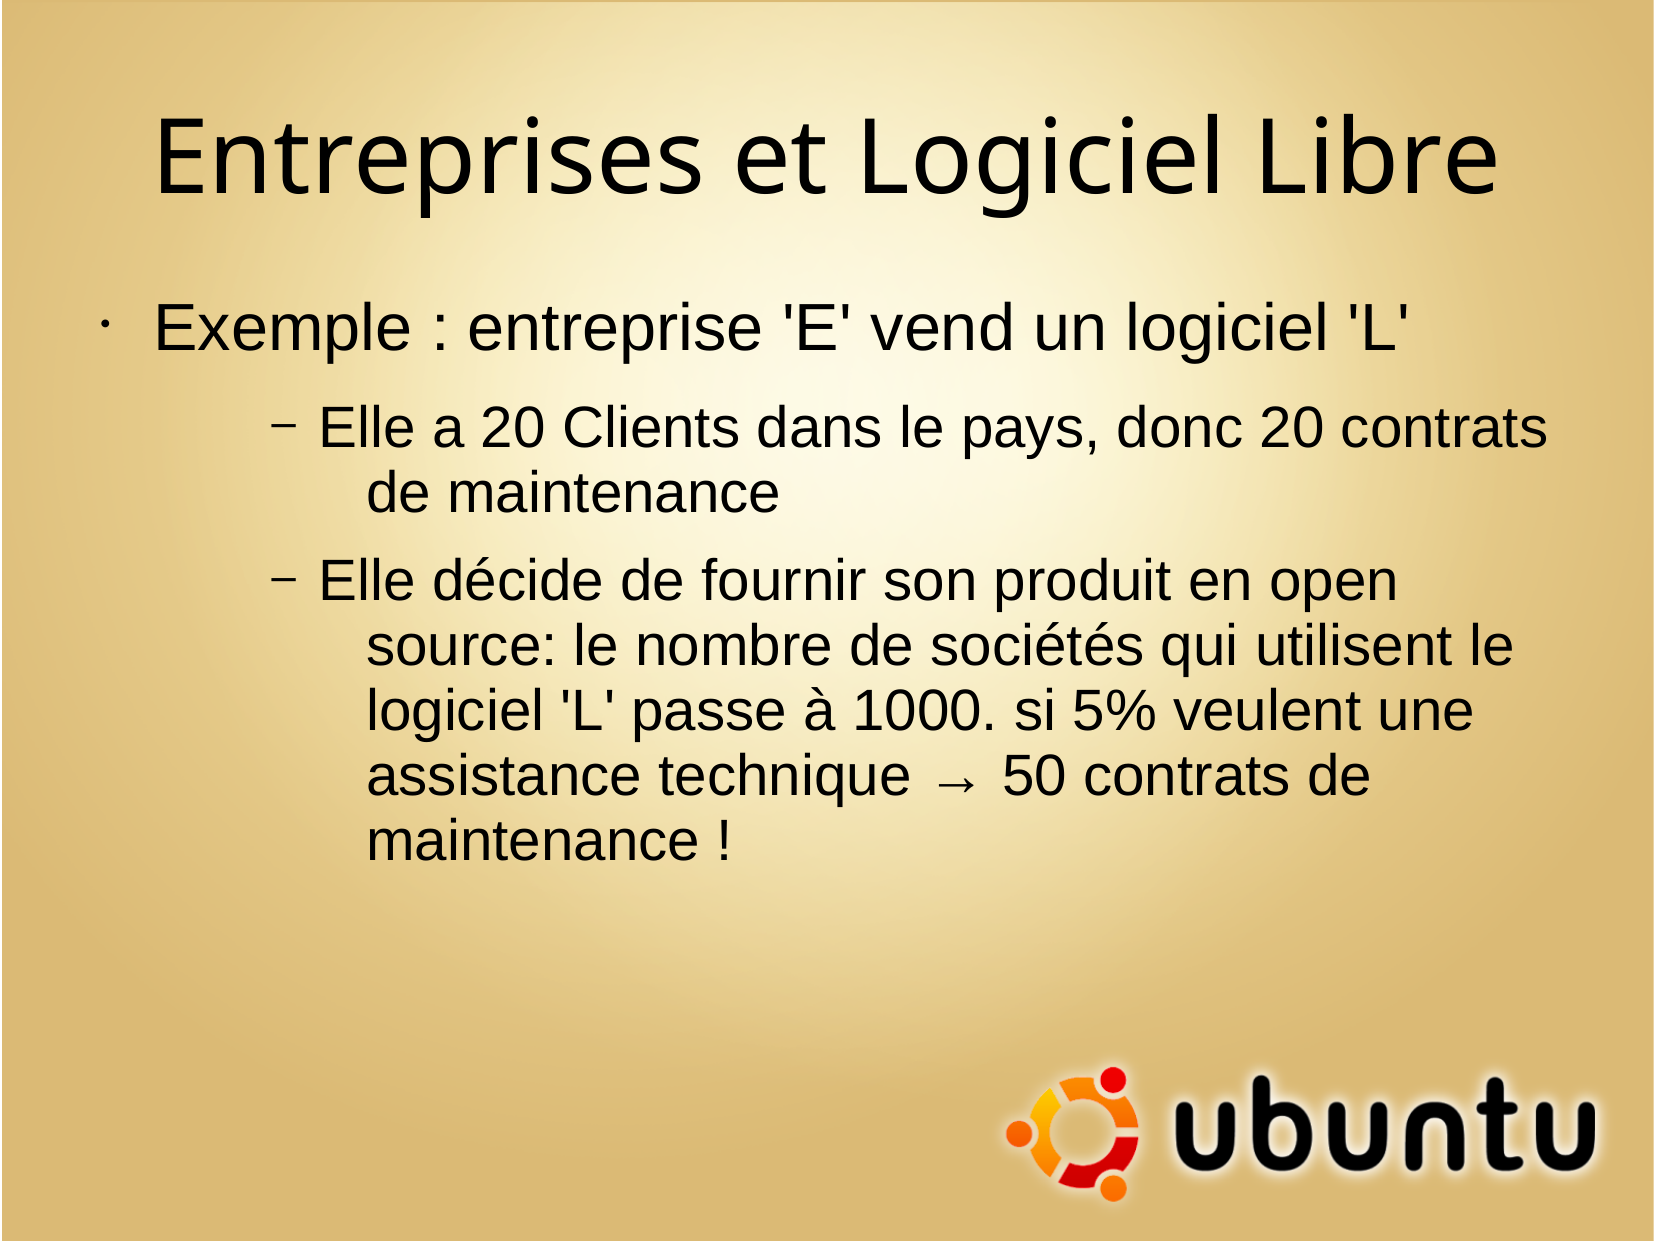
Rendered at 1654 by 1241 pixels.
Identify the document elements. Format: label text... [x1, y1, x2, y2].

list Exemple : entreprise 'E' vend un logiciel 'L' Elle a 20 Clients dans le pays, donc 20 contrats de maintenance Elle décide de fournir son produit en open source: le nombre de sociétés qui utilisent le logiciel 'L' passe à 1000. si 5% veulent une assistance technique → 50 contrats de maintenance ! [82, 290, 1571, 1094]
picture [2, 0, 1654, 1241]
title Entreprises et Logiciel Libre [82, 49, 1571, 257]
